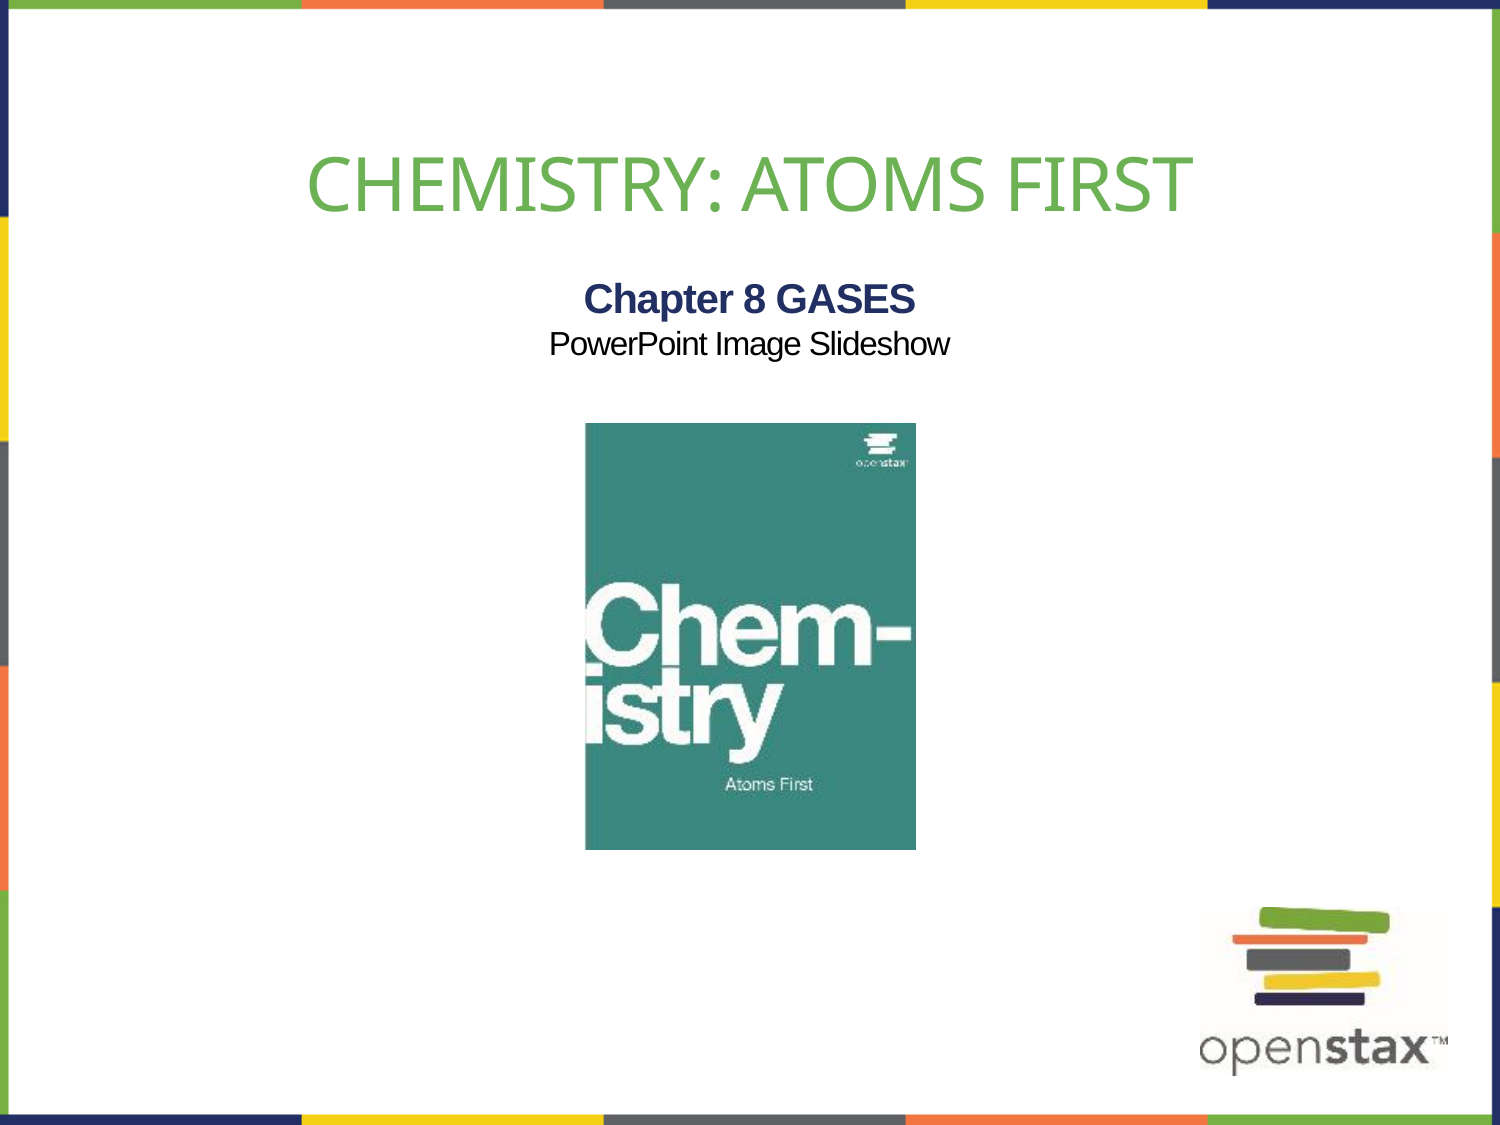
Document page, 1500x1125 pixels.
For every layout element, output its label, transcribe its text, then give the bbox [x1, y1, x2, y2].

picture [0, 246, 1500, 1125]
text_box CHEMISTRY: Atoms First Chapter 8 GASES PowerPoint Image Slideshow [0, 129, 1500, 246]
picture [0, 0, 1500, 129]
